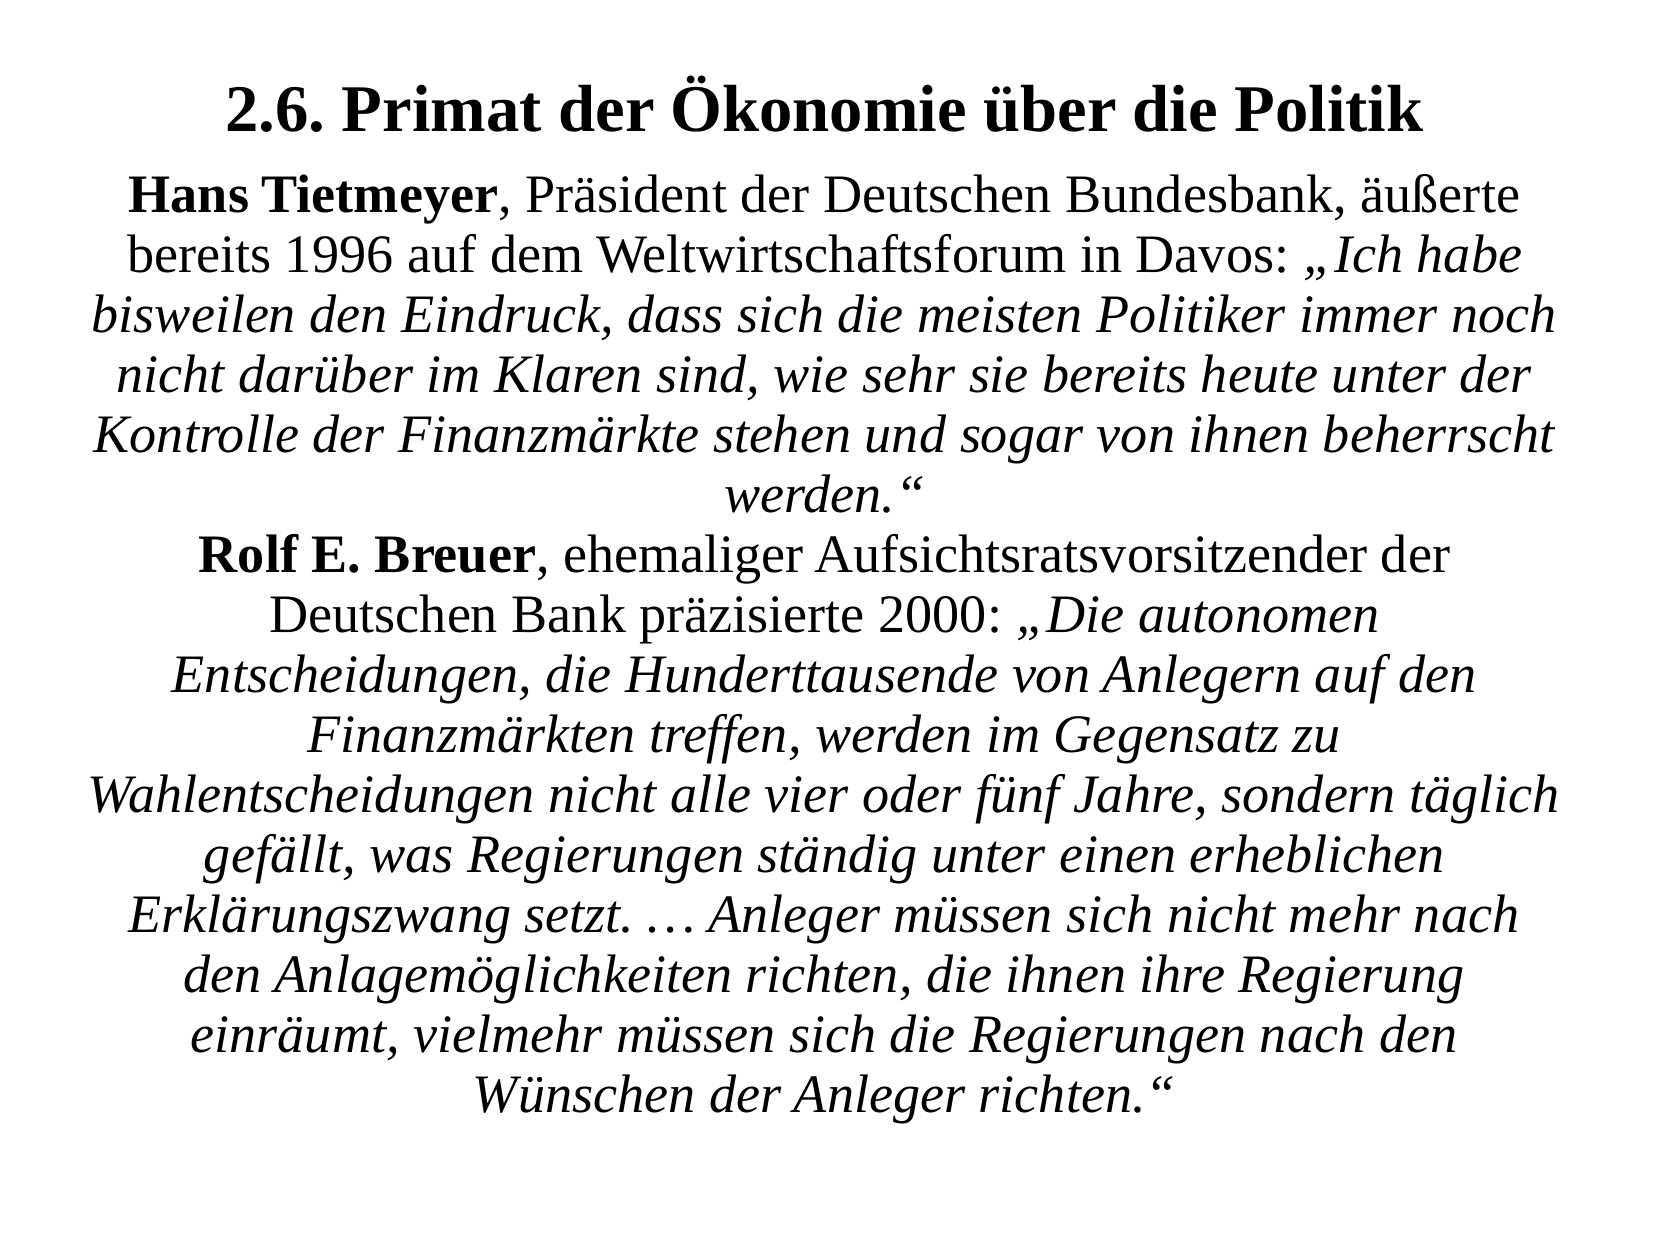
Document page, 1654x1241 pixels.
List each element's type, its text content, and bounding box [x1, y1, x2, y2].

text_box 2.6. Primat der Ökonomie über die Politik Hans Tietmeyer, Präsident der Deutschen Bundesbank, äußerte bereits 1996 auf dem Weltwirtschaftsforum in Davos: „Ich habe bisweilen den Eindruck, dass sich die meisten Politiker immer noch nicht darüber im Klaren sind, wie sehr sie bereits heute unter der Kontrolle der Finanzmärkte stehen und sogar von ihnen beherrscht werden.“ Rolf E. Breuer, ehemaliger Aufsichtsratsvorsitzender der Deutschen Bank präzisierte 2000: „Die autonomen Entscheidungen, die Hunderttausende von Anlegern auf den Finanzmärkten treffen, werden im Gegensatz zu Wahlentscheidungen nicht alle vier oder fünf Jahre, sondern täglich gefällt, was Regierungen ständig unter einen erheblichen Erklärungszwang setzt. … Anleger müssen sich nicht mehr nach den Anlagemöglichkeiten richten, die ihnen ihre Regierung einräumt, vielmehr müssen sich die Regierungen nach den Wünschen der Anleger richten.“ [73, 64, 1581, 1132]
